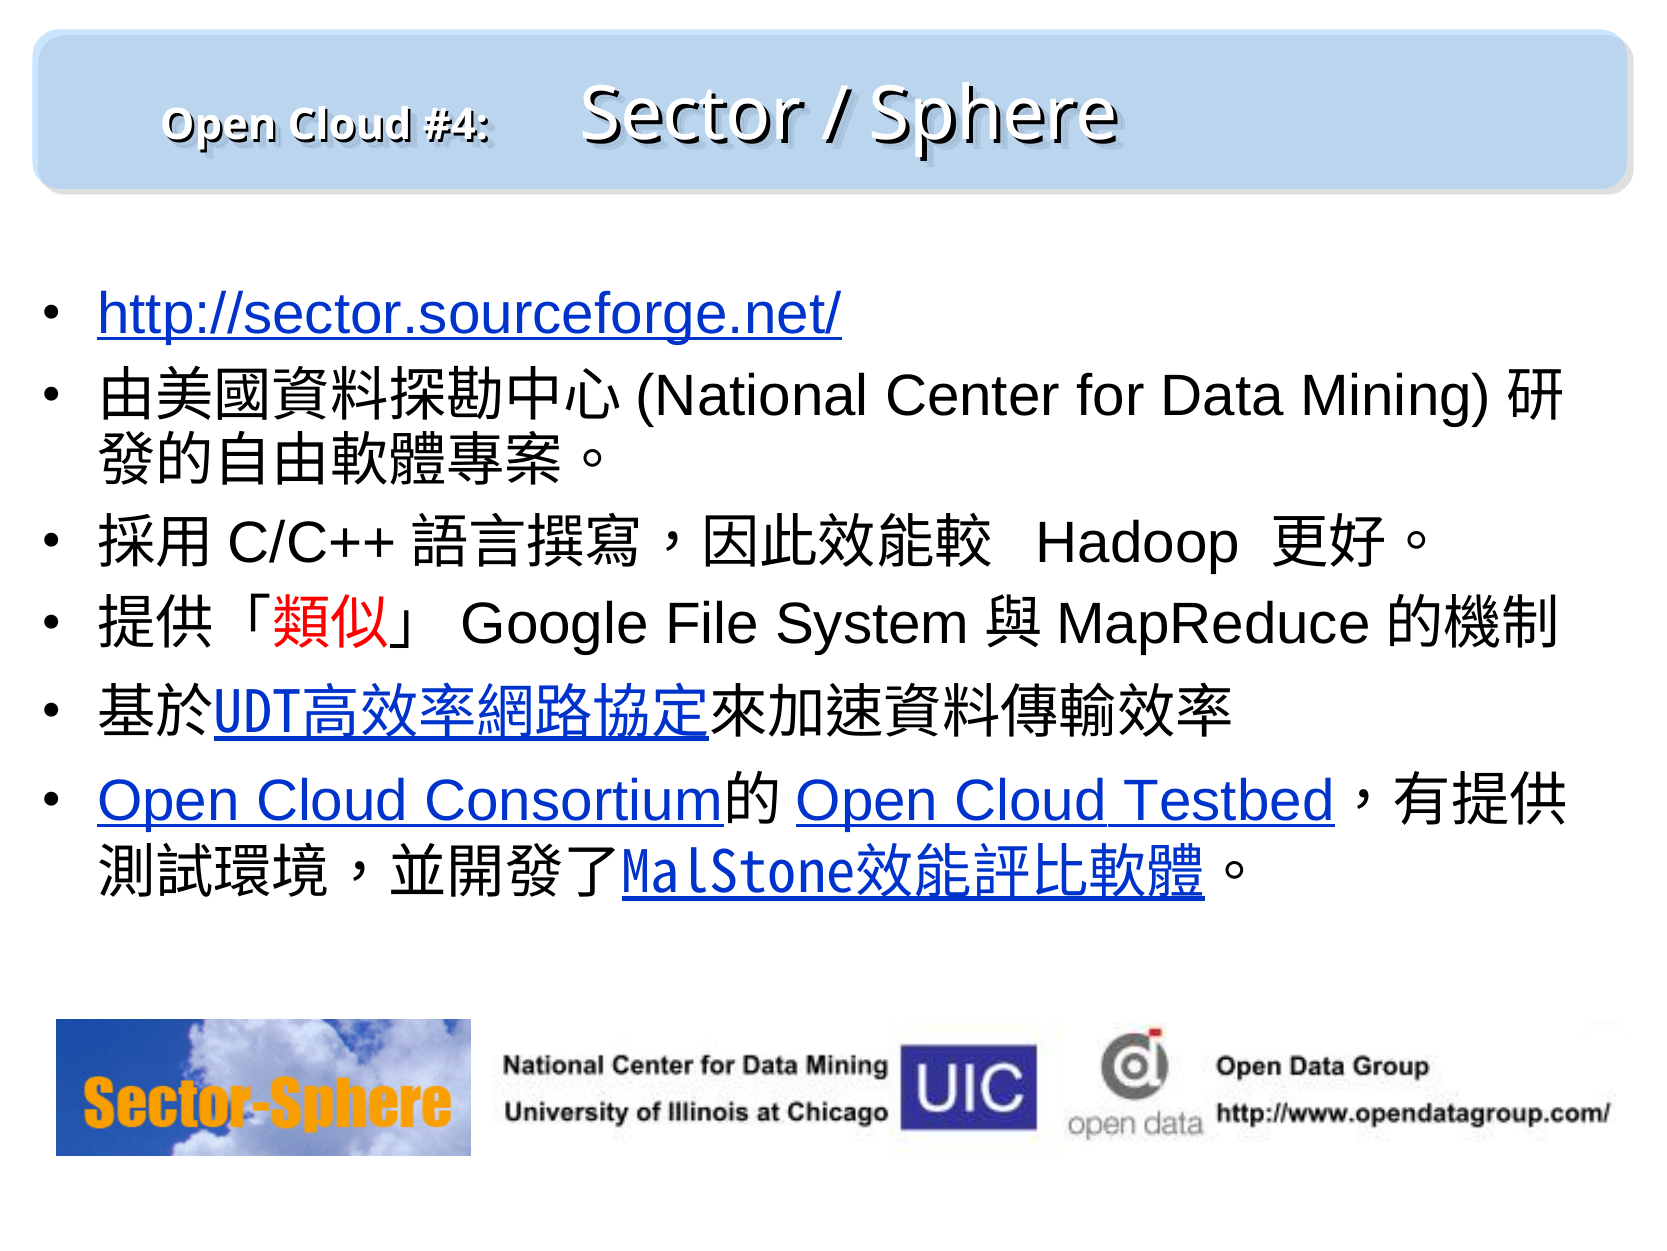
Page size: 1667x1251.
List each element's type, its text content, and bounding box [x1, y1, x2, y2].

text_box http://sector.sourceforge.net/ 由美國資料探勘中心(National Center for Data Mining)研發的自由軟體專案。 採用C/C++語言撰寫，因此效能較 Hadoop 更好。 提供「類似」Google File System與MapReduce的機制 基於UDT高效率網路協定來加速資料傳輸效率 Open Cloud Consortium的Open Cloud Testbed，有提供測試環境，並開發了MalStone效能評比軟體。 [41, 277, 1607, 1046]
picture [476, 1021, 1629, 1158]
picture [56, 1019, 471, 1156]
text_box Open Cloud #4: Sector / Sphere [32, 29, 1628, 189]
